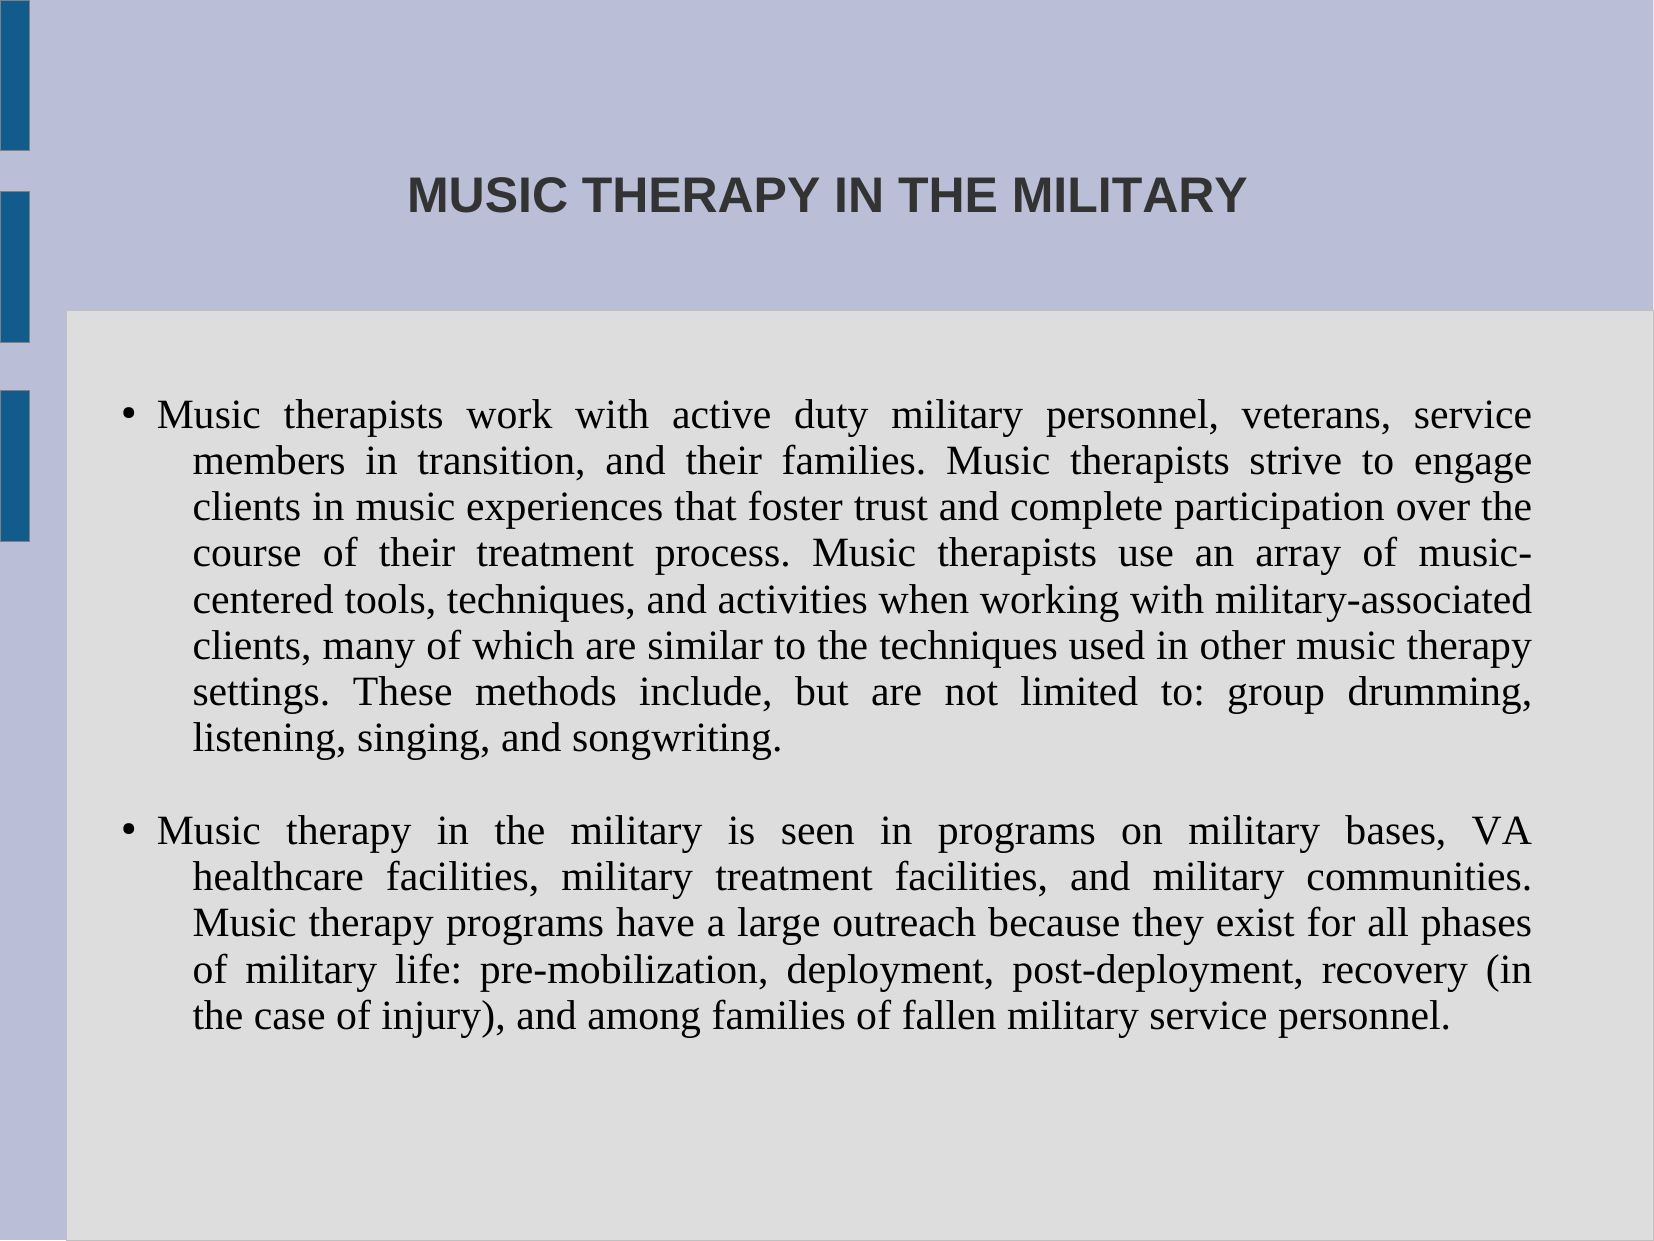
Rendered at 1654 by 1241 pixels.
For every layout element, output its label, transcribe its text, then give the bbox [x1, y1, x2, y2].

subtitle Music therapists work with active duty military personnel, veterans, service members in transition, and their families. Music therapists strive to engage clients in music experiences that foster trust and complete participation over the course of their treatment process. Music therapists use an array of music-centered tools, techniques, and activities when working with military-associated clients, many of which are similar to the techniques used in other music therapy settings. These methods include, but are not limited to: group drumming, listening, singing, and songwriting. Music therapy in the military is seen in programs on military bases, VA healthcare facilities, military treatment facilities, and military communities. Music therapy programs have a large outreach because they exist for all phases of military life: pre-mobilization, deployment, post-deployment, recovery (in the case of injury), and among families of fallen military service personnel. [121, 344, 1534, 1127]
title MUSIC THERAPY IN THE MILITARY [121, 91, 1534, 299]
